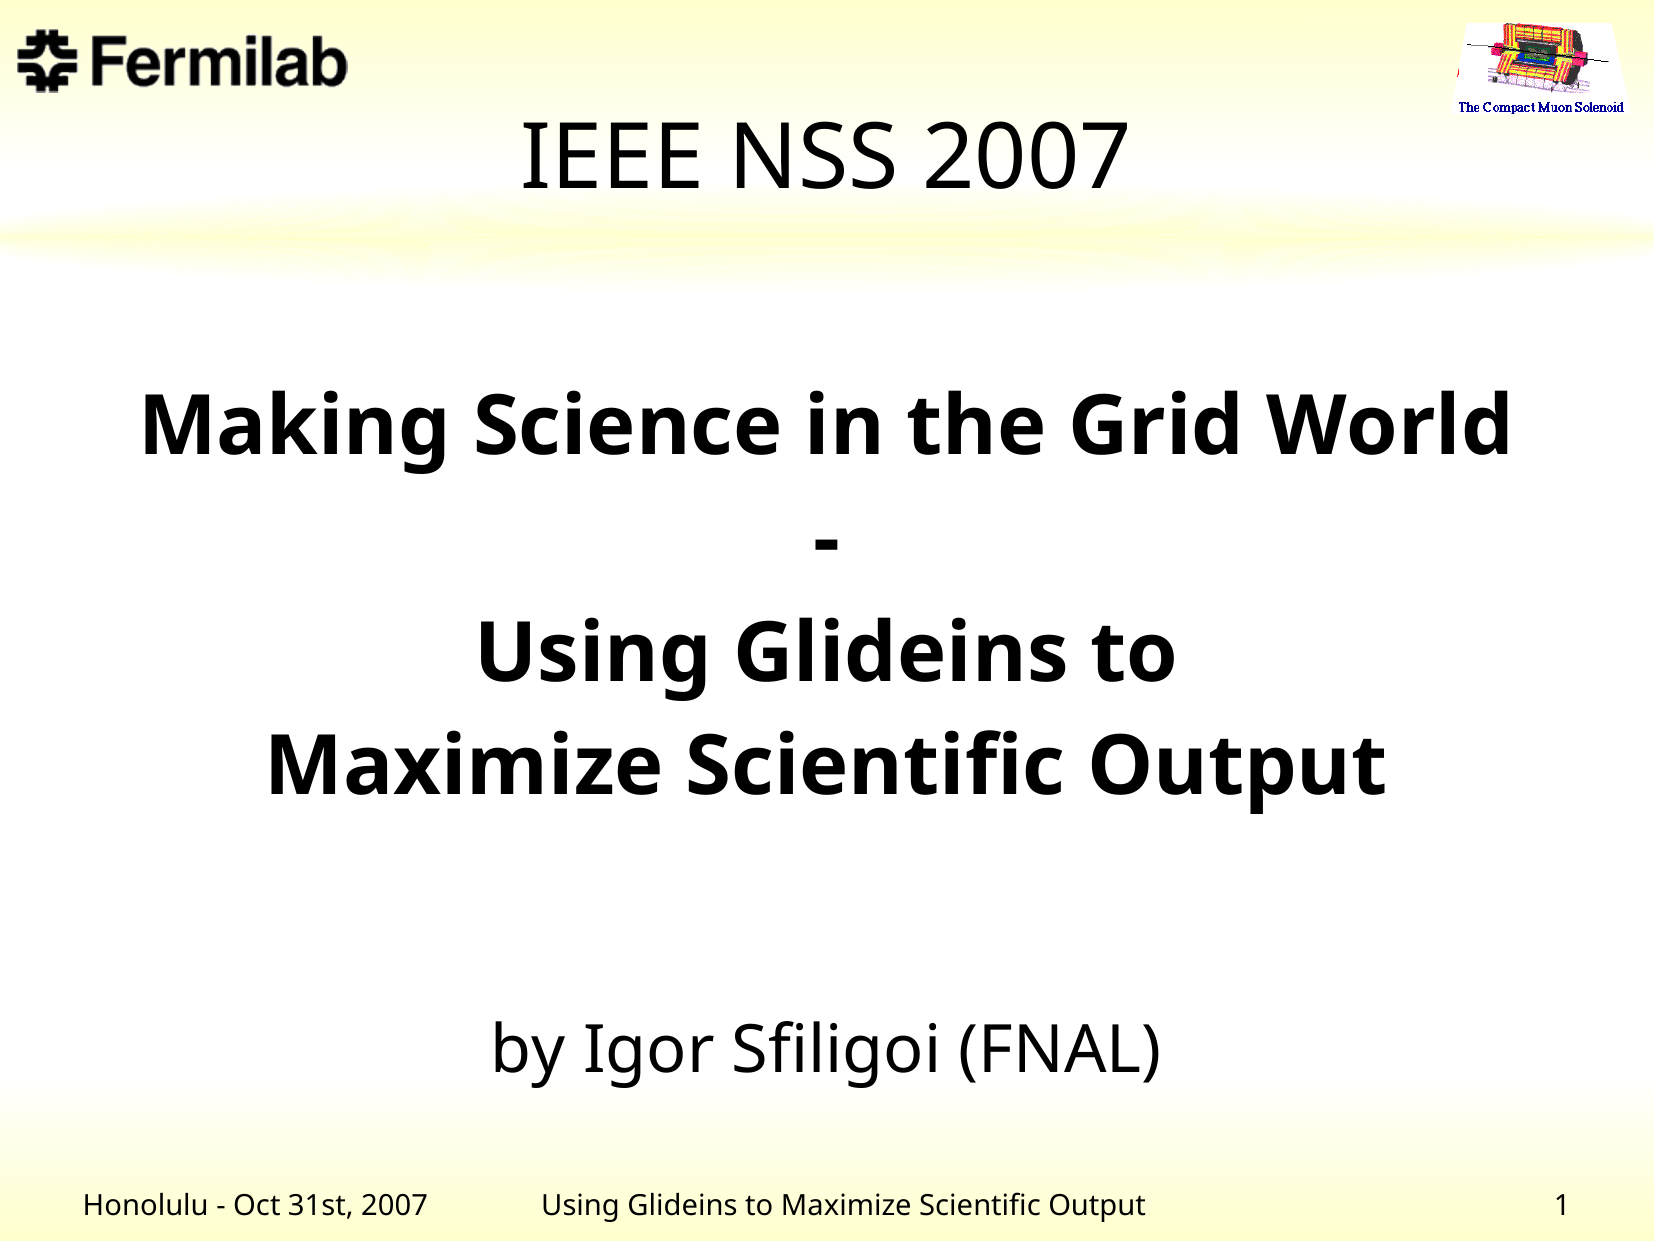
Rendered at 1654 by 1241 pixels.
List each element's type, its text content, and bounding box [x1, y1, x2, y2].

picture [1463, 23, 1630, 114]
picture [17, 29, 348, 93]
subtitle Making Science in the Grid World - Using Glideins to Maximize Scientific Output by Igor Sfiligoi (FNAL) [82, 290, 1571, 1167]
title IEEE NSS 2007 [82, 49, 1571, 257]
